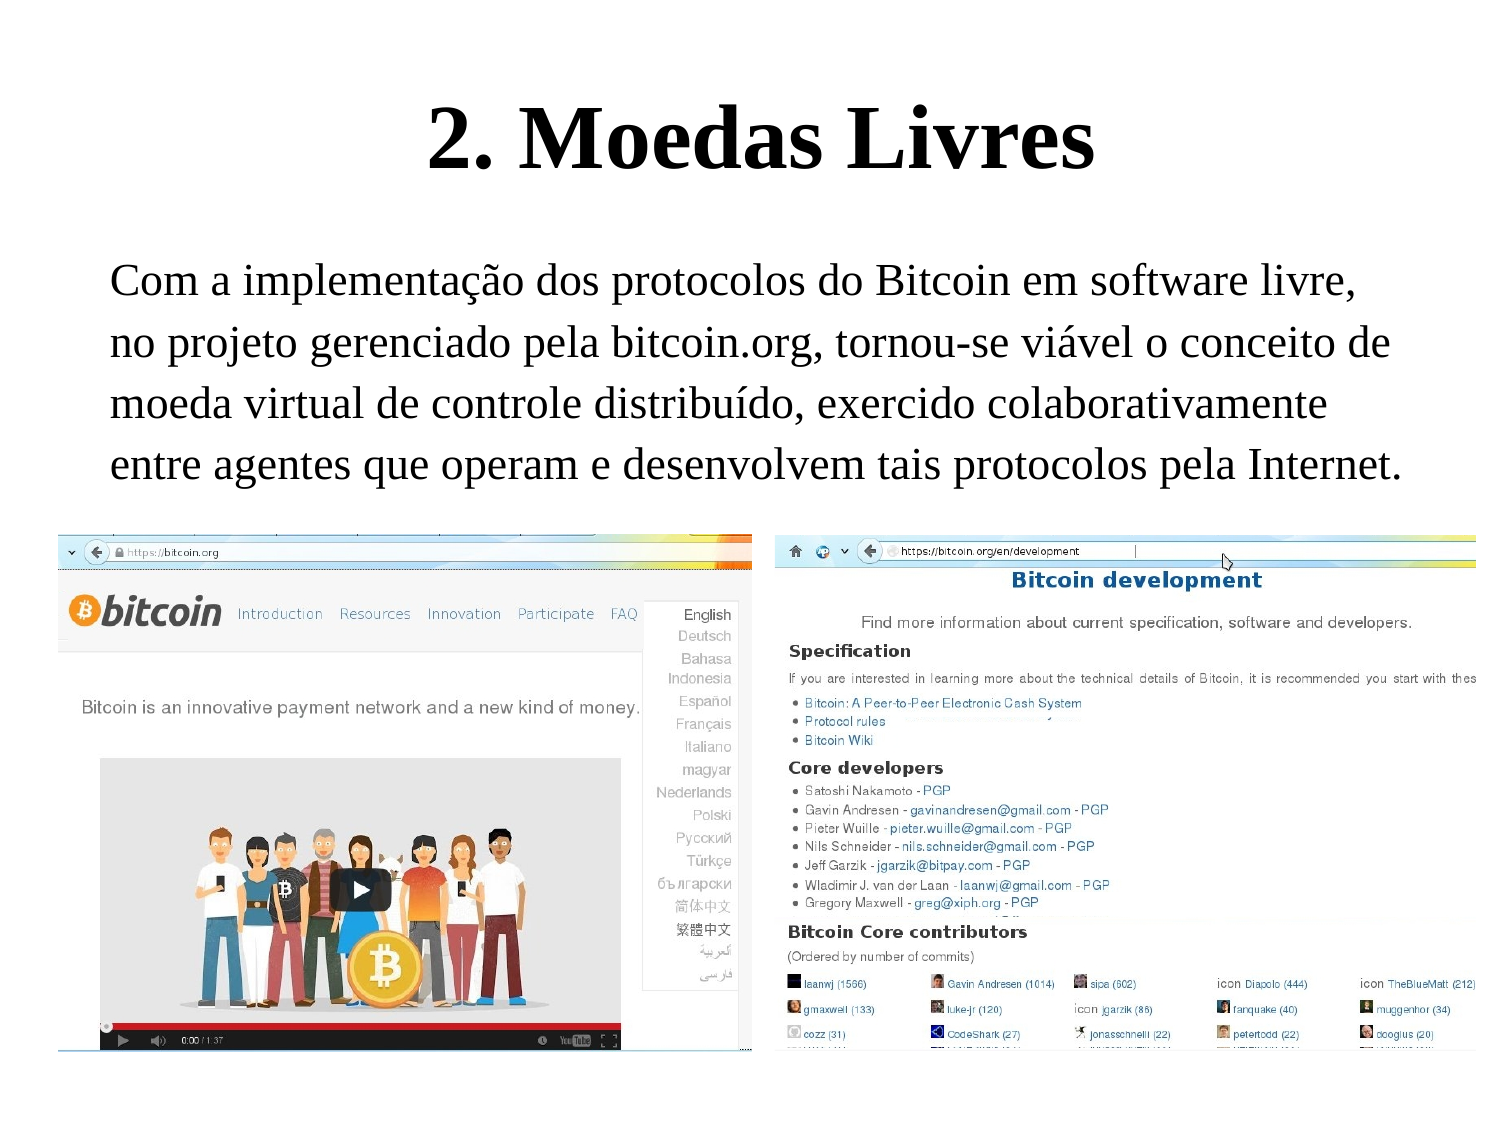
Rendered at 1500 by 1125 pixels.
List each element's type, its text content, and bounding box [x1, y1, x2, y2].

title 2. Moedas Livres [97, 63, 1426, 214]
picture [774, 535, 1476, 1051]
picture [58, 534, 752, 1052]
text_box Com a implementação dos protocolos do Bitcoin em software livre, no projeto gerenciado pela bitcoin.org, tornou-se viável o conceito de moeda virtual de controle distribuído, exercido colaborativamente entre agentes que operam e desenvolvem tais protocolos pela Internet. [56, 244, 1442, 490]
